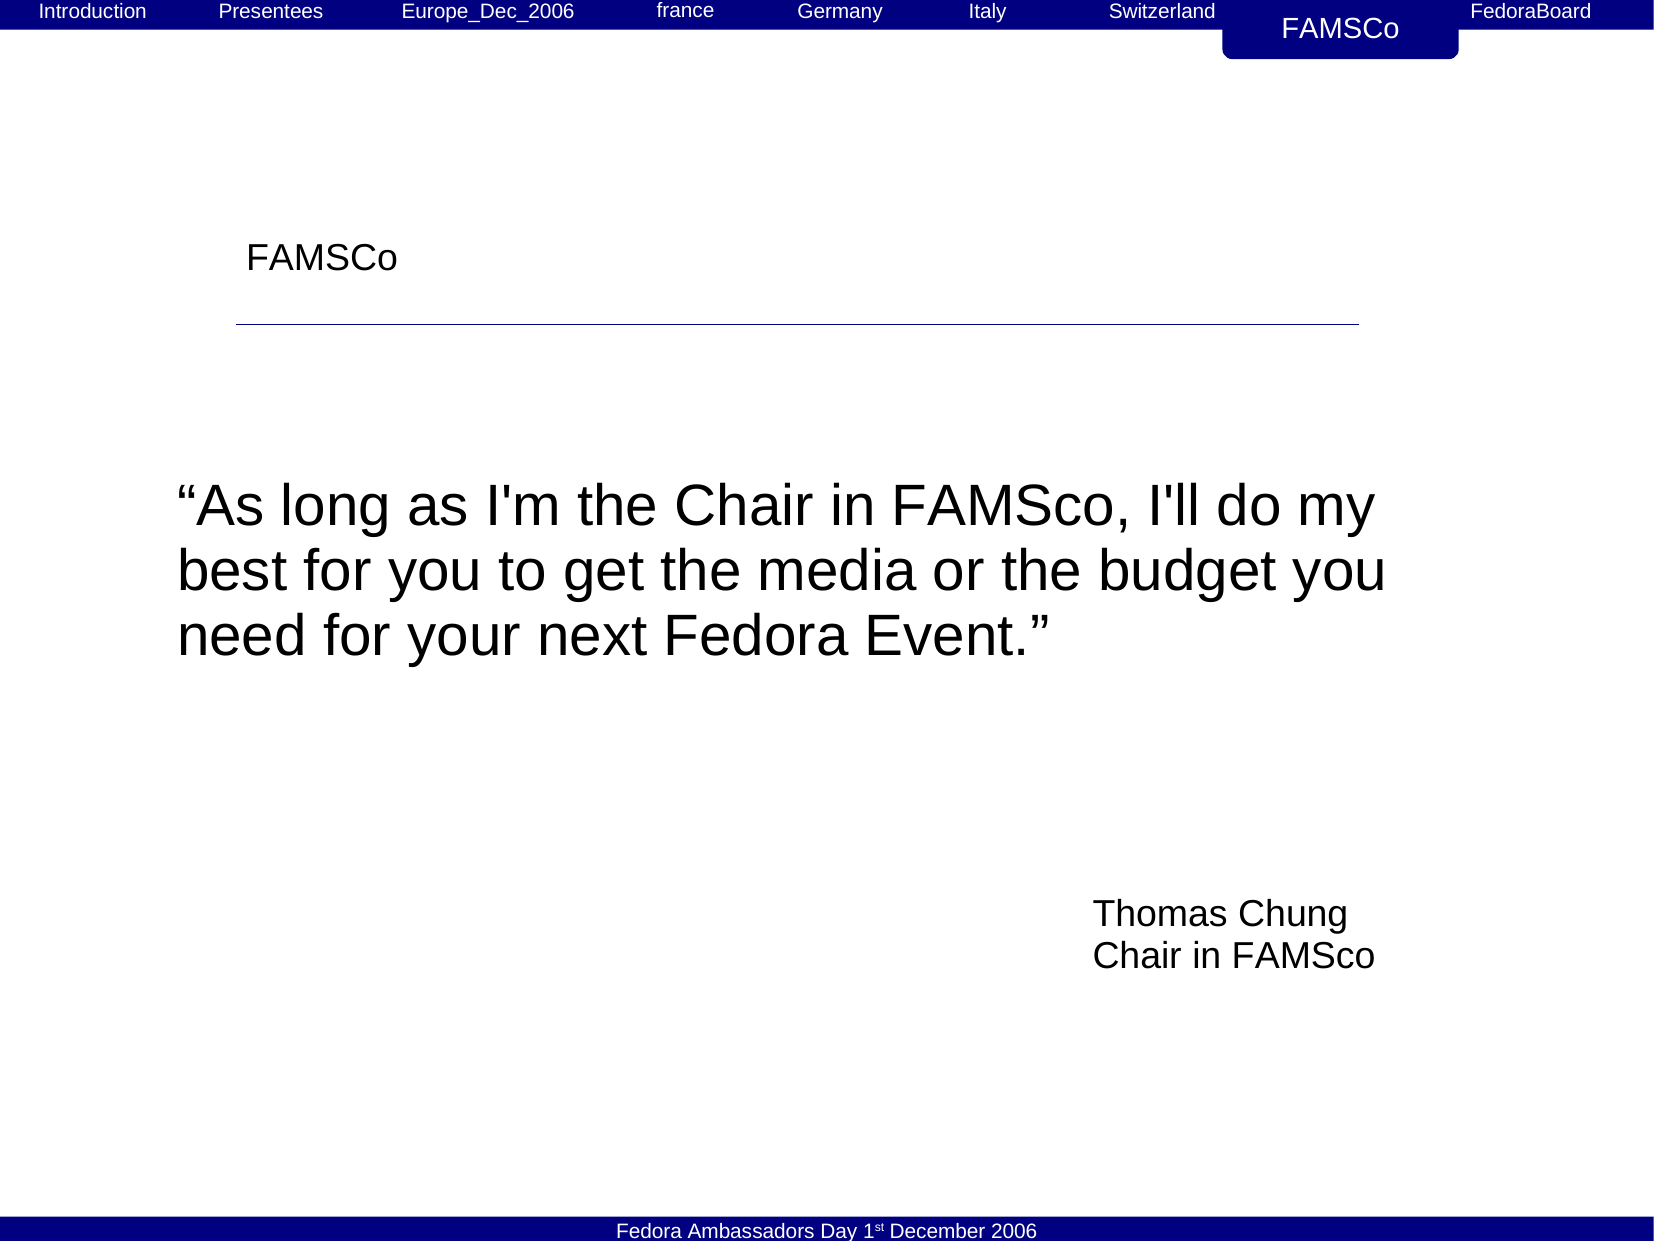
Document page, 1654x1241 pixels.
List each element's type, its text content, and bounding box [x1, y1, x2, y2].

text_box “As long as I'm the Chair in FAMSco, I'll do my best for you to get the media or the budget you need for your next Fedora Event.” [177, 472, 1477, 733]
text_box [1222, 0, 1459, 60]
text_box Thomas Chung Chair in FAMSco [1092, 892, 1376, 1004]
text_box FAMSCo [246, 236, 399, 293]
text_box FAMSCo [1281, 11, 1398, 56]
